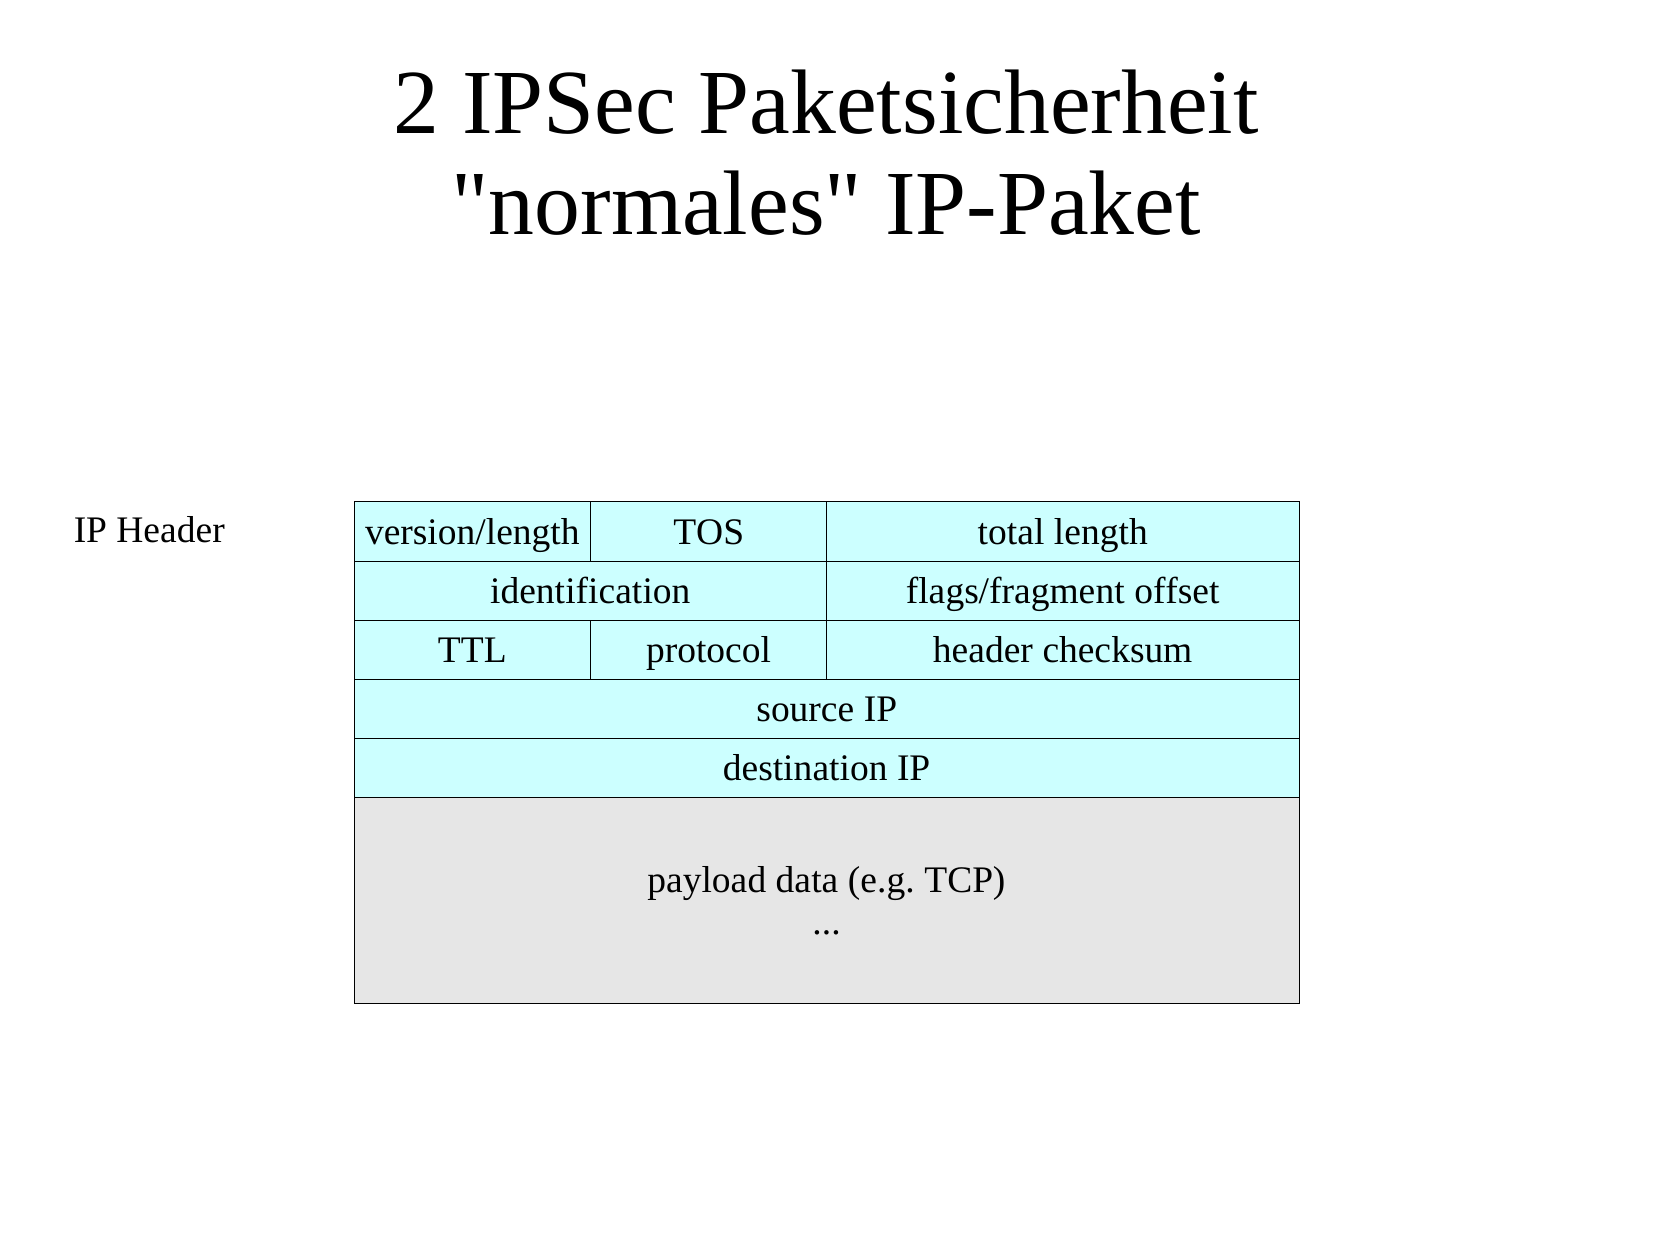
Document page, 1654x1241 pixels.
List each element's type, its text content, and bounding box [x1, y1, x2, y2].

text_box protocol [590, 620, 826, 679]
text_box version/length [354, 501, 590, 561]
title 2 IPSec Paketsicherheit "normales" IP-Paket [82, 49, 1571, 257]
text_box header checksum [826, 620, 1300, 679]
text_box destination IP [354, 738, 1300, 797]
text_box payload data (e.g. TCP) ... [354, 797, 1300, 1004]
text_box source IP [354, 679, 1300, 738]
text_box IP Header [59, 501, 325, 559]
text_box identification [354, 561, 826, 620]
text_box TTL [354, 620, 590, 679]
text_box total length [826, 501, 1300, 561]
text_box flags/fragment offset [826, 561, 1300, 620]
text_box TOS [590, 501, 826, 561]
